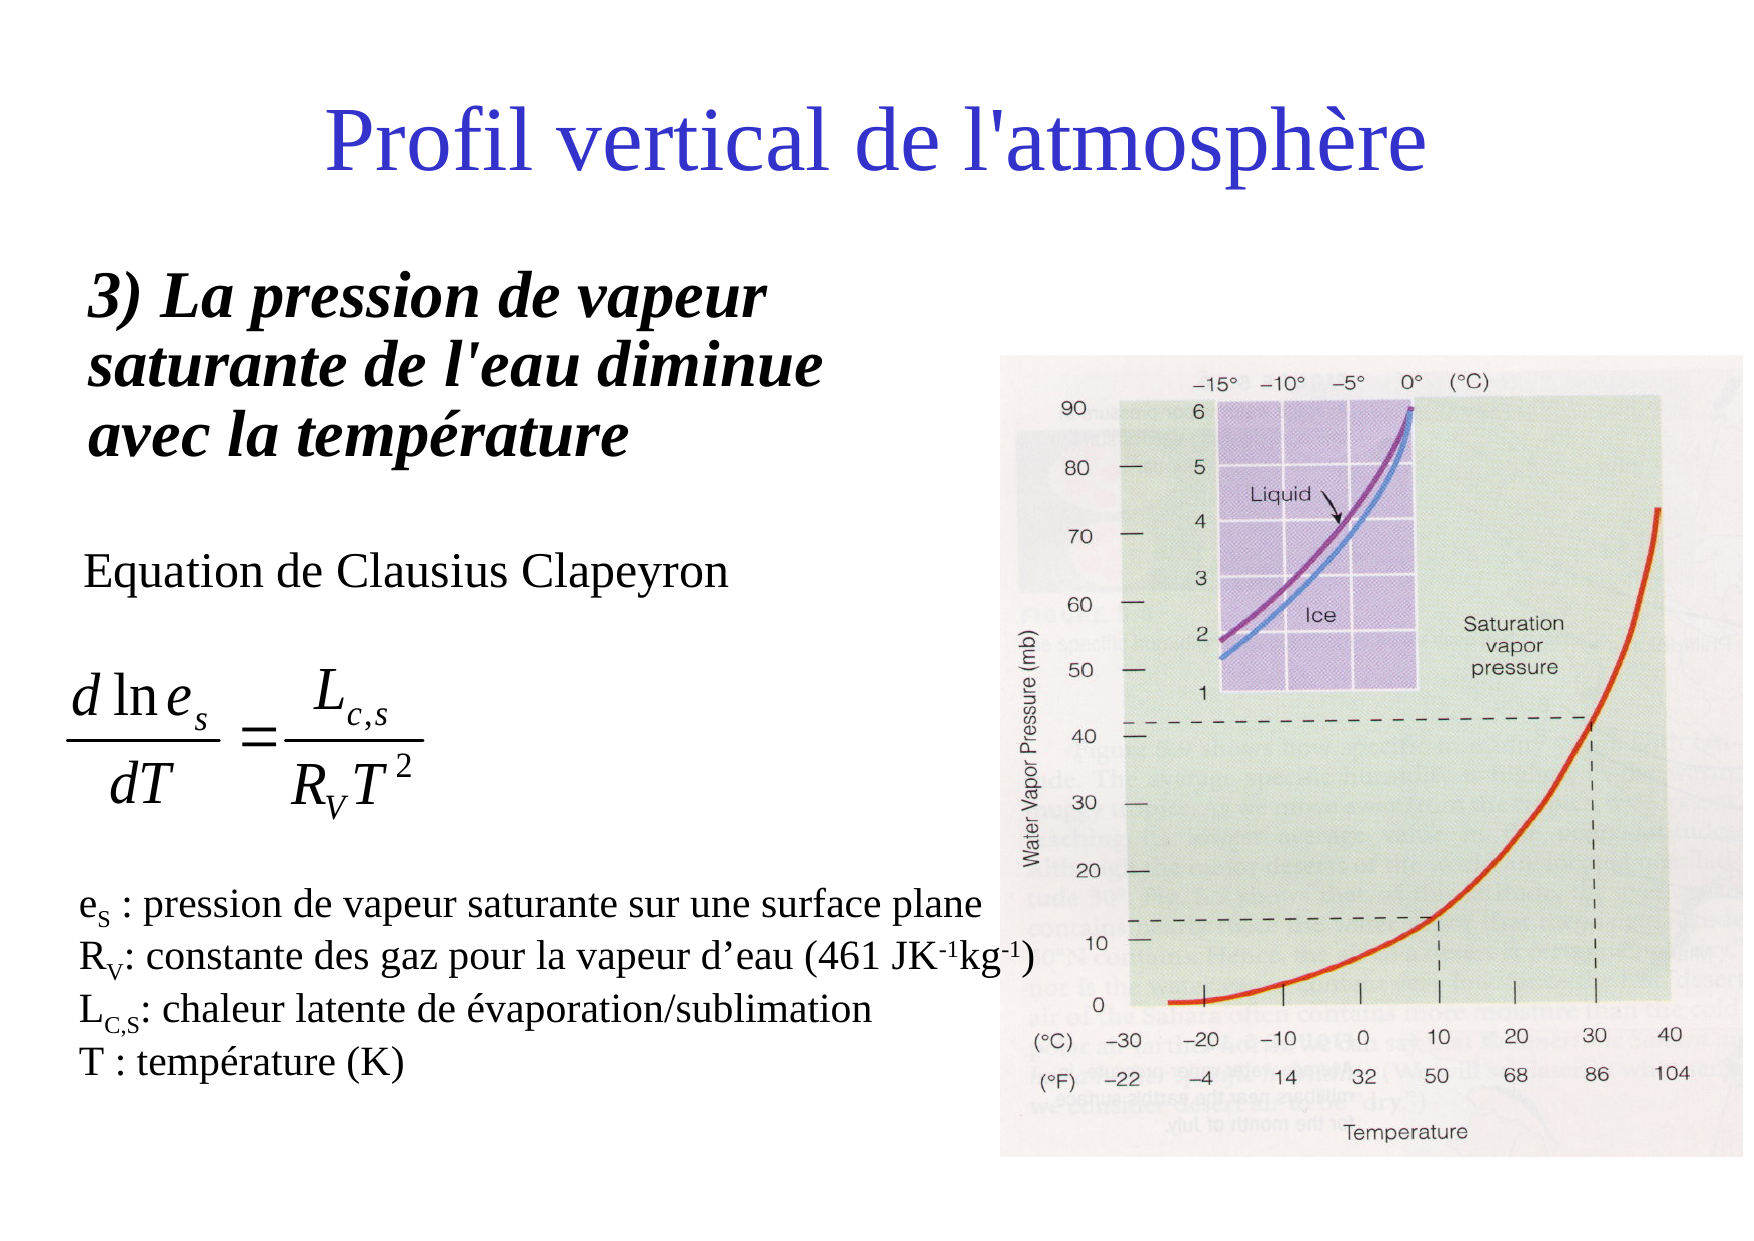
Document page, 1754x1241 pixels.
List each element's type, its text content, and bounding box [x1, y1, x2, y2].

text_box 3) La pression de vapeur saturante de l'eau diminue avec la température [73, 253, 858, 534]
text_box Equation de Clausius Clapeyron [68, 534, 877, 606]
title Profil vertical de l'atmosphère [128, 64, 1627, 219]
picture [1000, 355, 1743, 1157]
text_box eS : pression de vapeur saturante sur une surface plane RV: constante des gaz pour la vapeur d’eau (461 JK-1kg-1) LC,S: chaleur latente de évaporation/sublimation T : température (K) [64, 872, 1051, 1093]
chart [57, 648, 437, 833]
